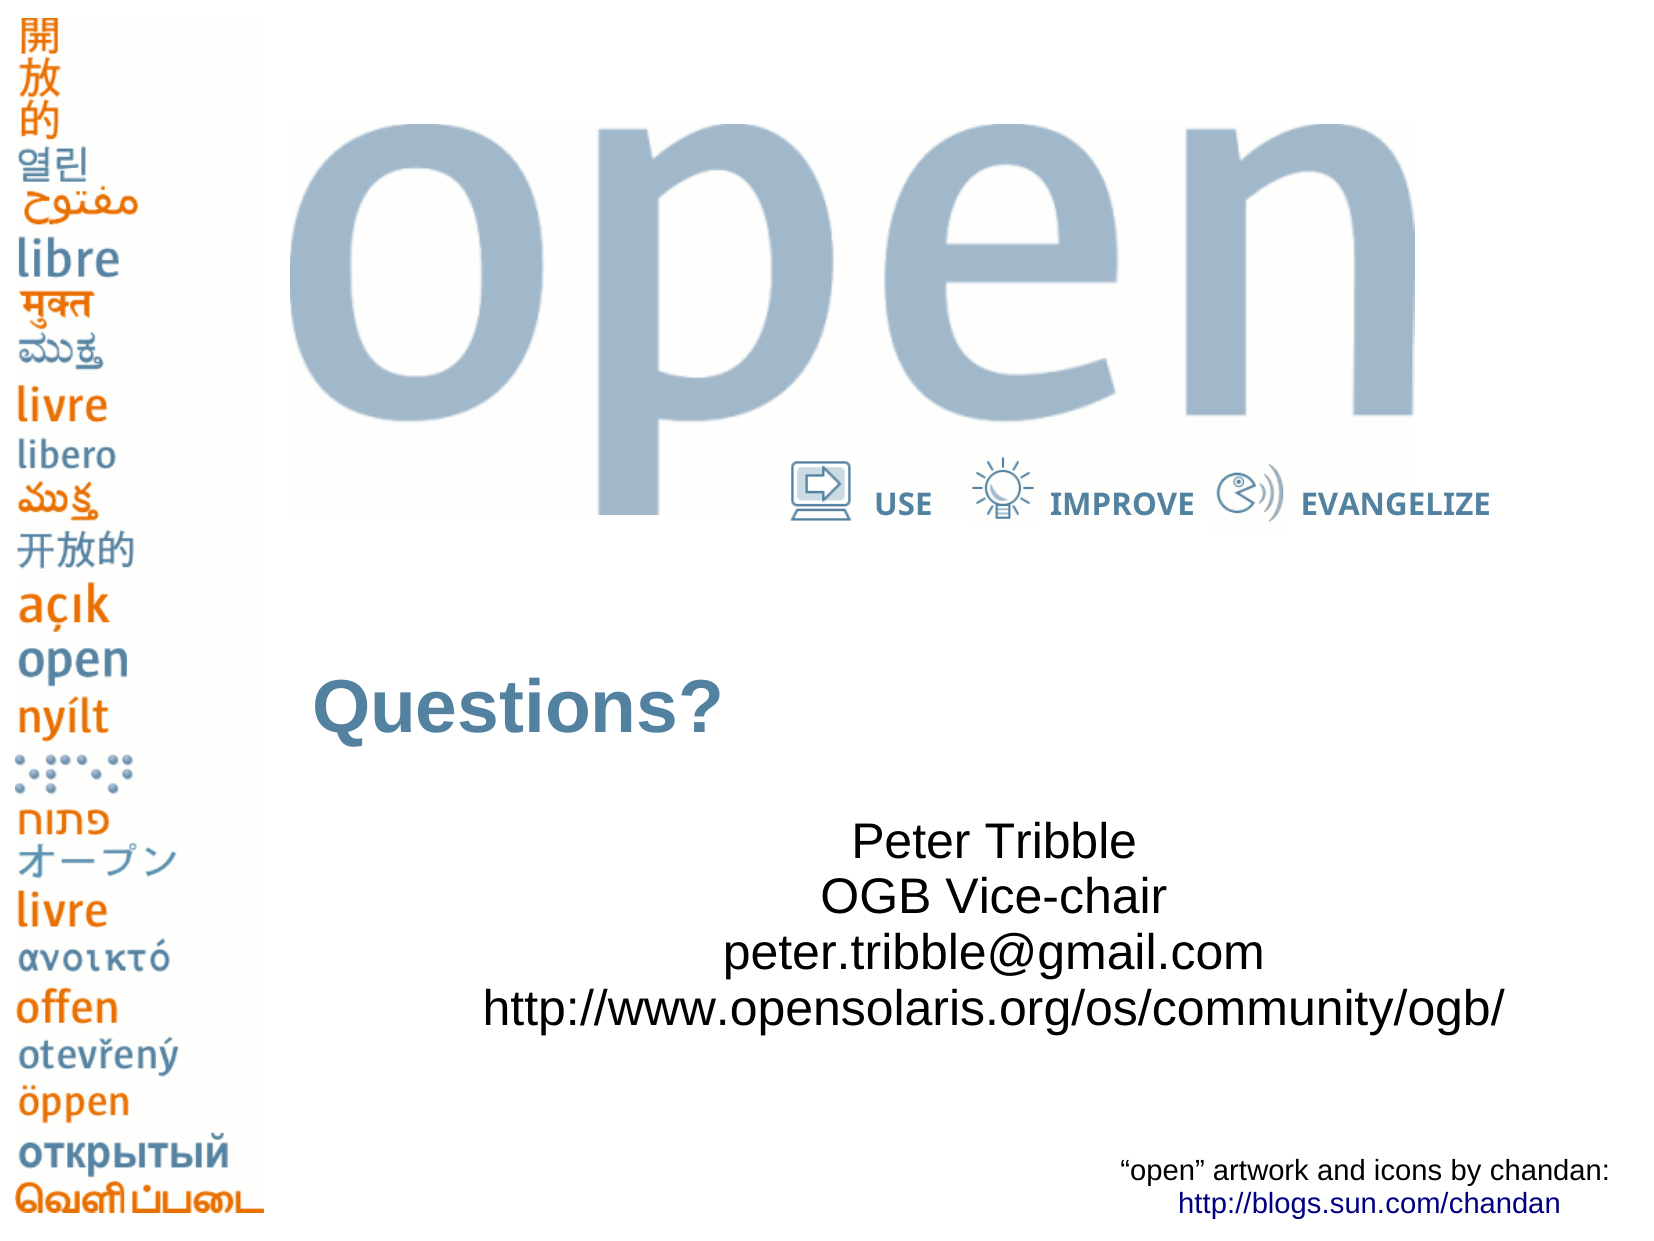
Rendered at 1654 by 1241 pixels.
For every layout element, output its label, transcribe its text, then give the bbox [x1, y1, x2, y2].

picture [1119, 506, 1126, 515]
picture [15, 18, 264, 1213]
picture [1343, 510, 1354, 515]
subtitle Peter Tribble OGB Vice-chair peter.tribble@gmail.com http://www.opensolaris.org/os/community/ogb/ [455, 813, 1534, 1092]
picture [1079, 500, 1084, 515]
picture [1069, 500, 1074, 515]
title Questions? [312, 641, 1566, 749]
picture [290, 124, 1415, 531]
picture [1139, 496, 1150, 511]
picture [1366, 499, 1375, 515]
picture [1346, 497, 1352, 506]
text_box “open” artwork and icons by chandan: http://blogs.sun.com/chandan [1120, 1153, 1622, 1222]
